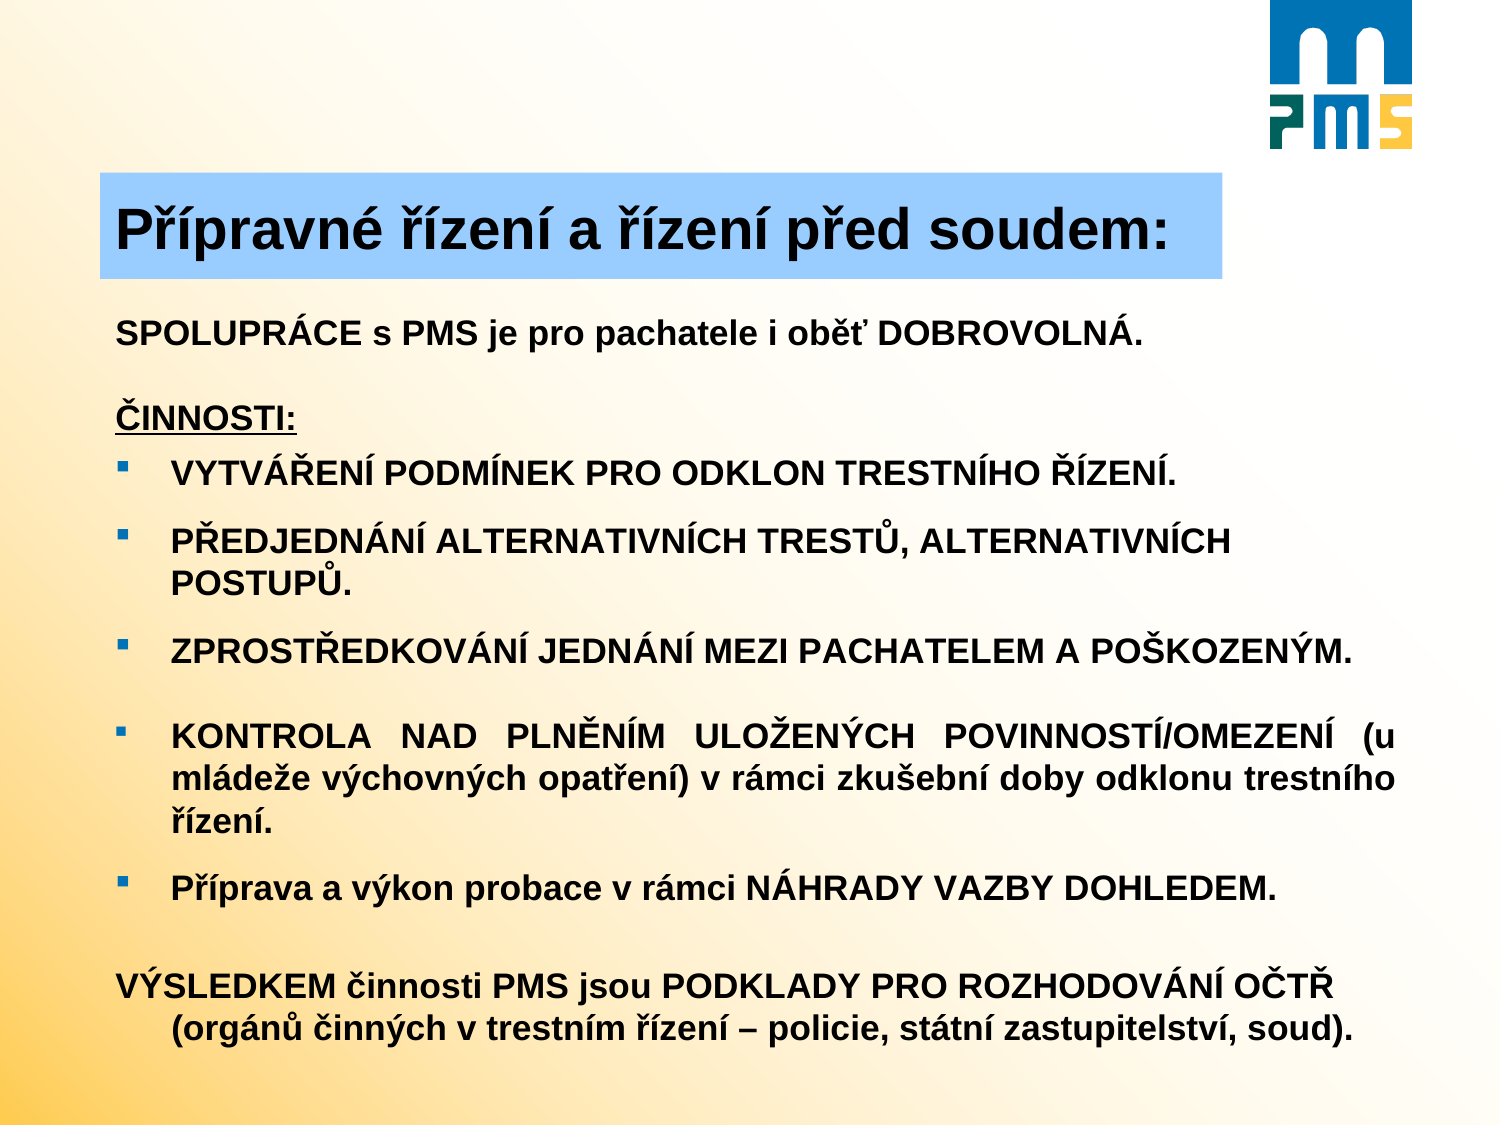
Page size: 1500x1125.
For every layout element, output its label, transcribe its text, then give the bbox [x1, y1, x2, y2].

text_box Přípravné řízení a řízení před soudem: [100, 172, 1223, 279]
text_box SPOLUPRÁCE s PMS je pro pachatele i oběť DOBROVOLNÁ. ČINNOSTI: VYTVÁŘENÍ PODMÍNEK PRO ODKLON TRESTNÍHO ŘÍZENÍ. PŘEDJEDNÁNÍ ALTERNATIVNÍCH TRESTŮ, ALTERNATIVNÍCH POSTUPŮ. ZPROSTŘEDKOVÁNÍ JEDNÁNÍ MEZI PACHATELEM A POŠKOZENÝM. KONTROLA NAD PLNĚNÍM ULOŽENÝCH POVINNOSTÍ/OMEZENÍ (u mládeže výchovných opatření) v rámci zkušební doby odklonu trestního řízení. Příprava a výkon probace v rámci NÁHRADY VAZBY DOHLEDEM. VÝSLEDKEM činnosti PMS jsou PODKLADY PRO ROZHODOVÁNÍ OČTŘ (orgánů činných v trestním řízení – policie, státní zastupitelství, soud). [100, 302, 1412, 1000]
picture [0, 0, 1500, 1125]
